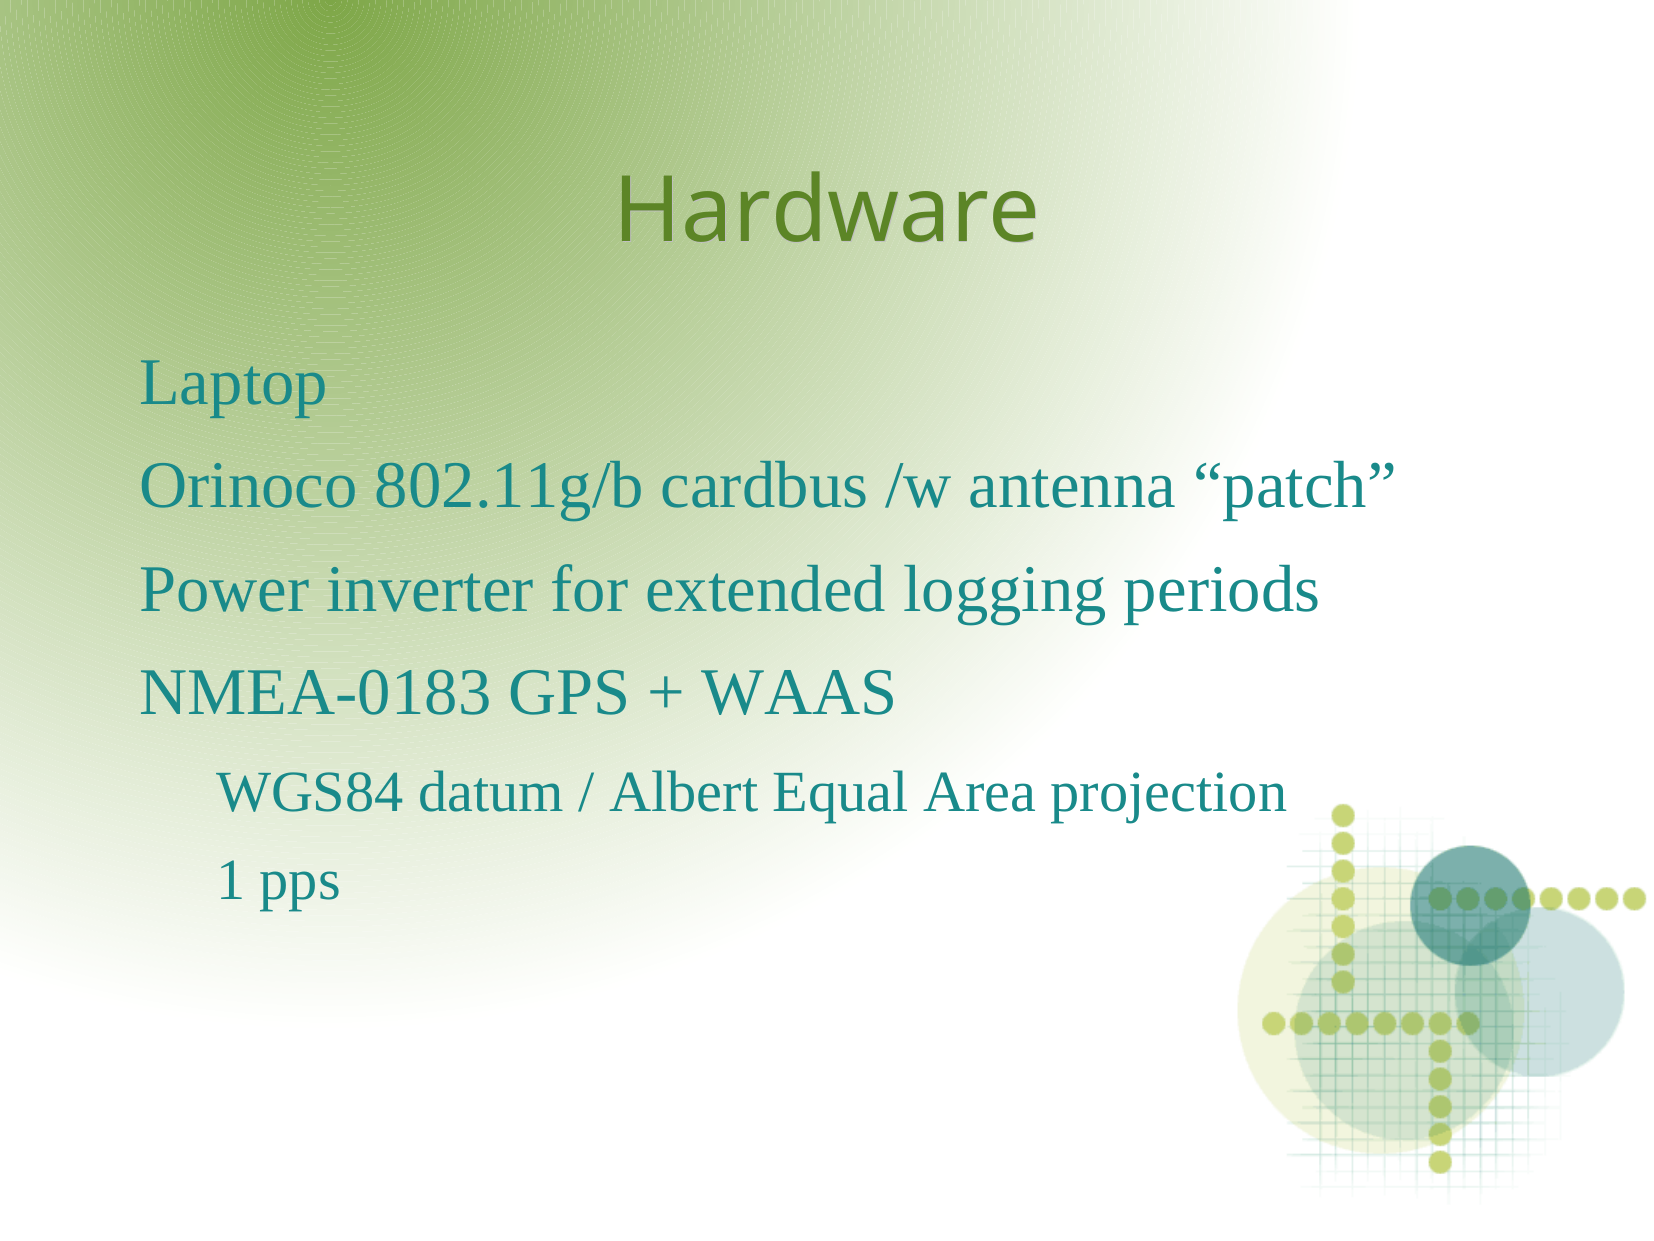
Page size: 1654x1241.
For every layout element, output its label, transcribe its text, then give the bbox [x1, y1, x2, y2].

picture [1224, 792, 1654, 1211]
list Laptop Orinoco 802.11g/b cardbus /w antenna “patch” Power inverter for extended logging periods NMEA-0183 GPS + WAAS WGS84 datum / Albert Equal Area projection 1 pps [121, 344, 1534, 1127]
title Hardware [121, 102, 1534, 311]
